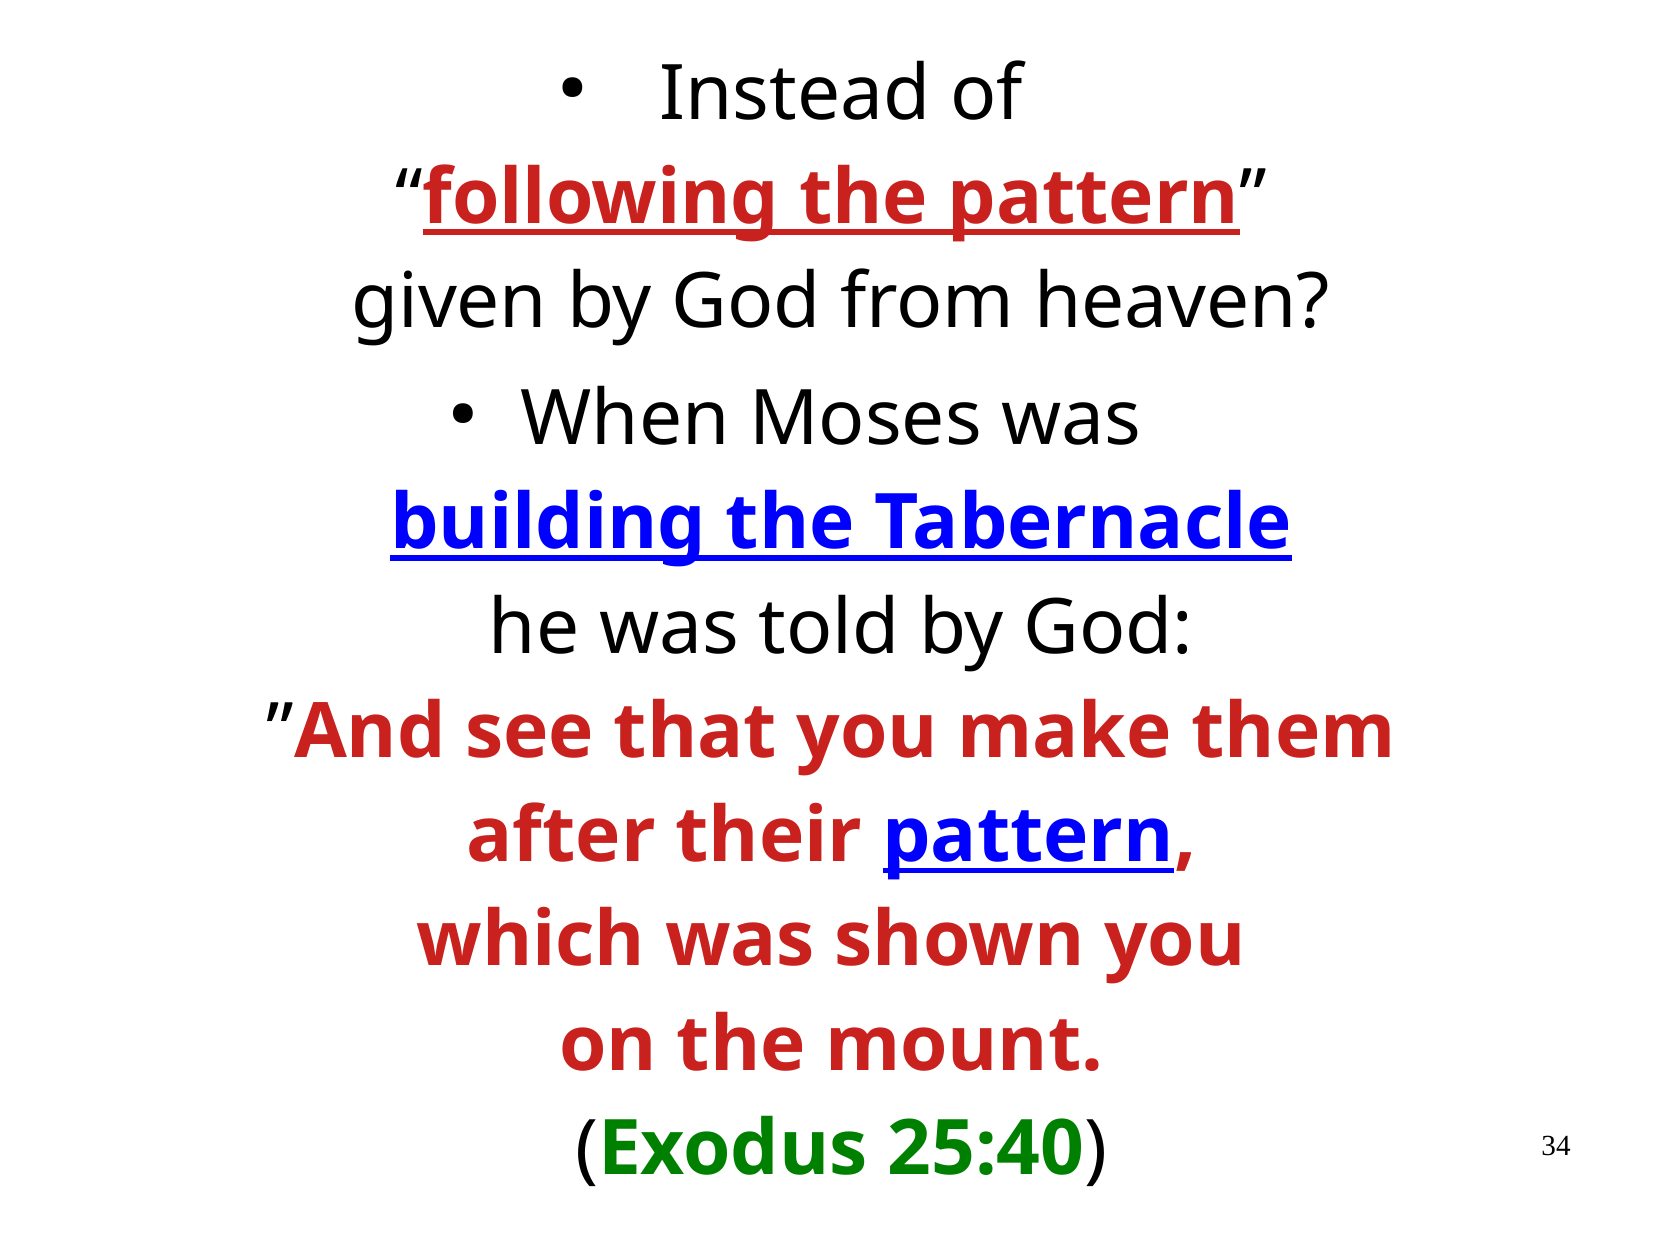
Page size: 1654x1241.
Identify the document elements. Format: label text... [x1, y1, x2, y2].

list Instead of “following the pattern” given by God from heaven? When Moses was building the Tabernacle he was told by God: ”And see that you make them after their pattern, which was shown you on the mount. (Exodus 25:40) [37, 37, 1613, 1201]
